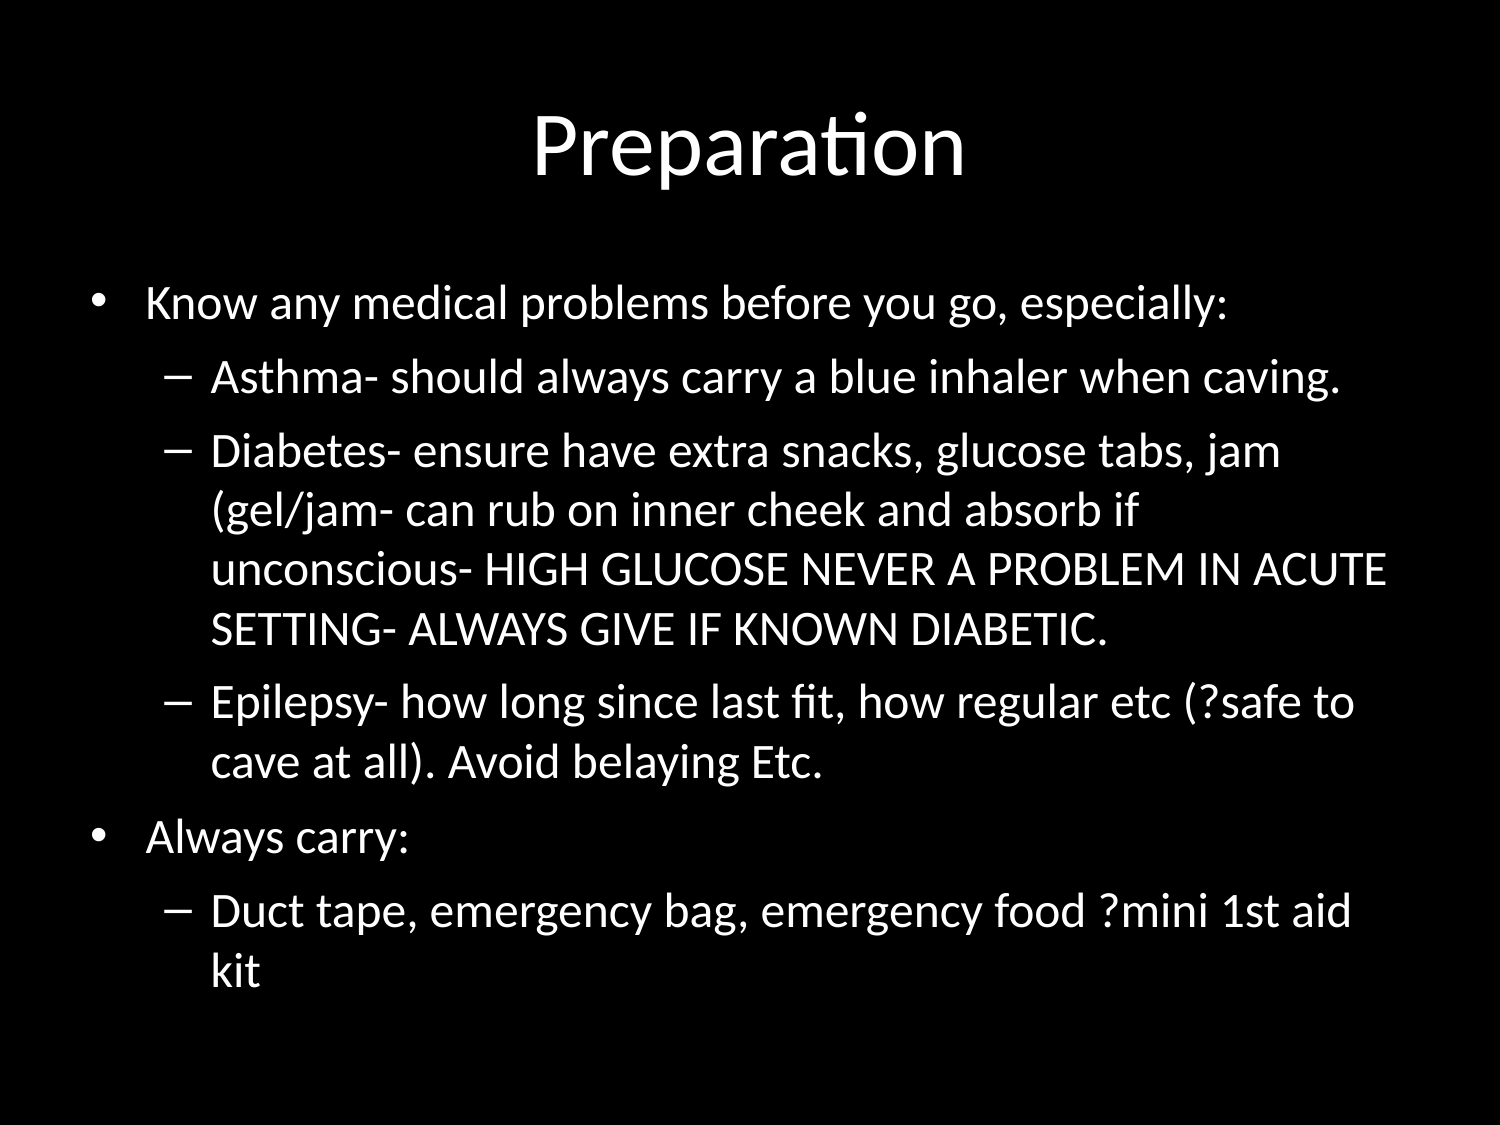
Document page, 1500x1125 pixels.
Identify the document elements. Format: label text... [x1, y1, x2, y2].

title Preparation [75, 45, 1425, 233]
list Know any medical problems before you go, especially: Asthma- should always carry a blue inhaler when caving. Diabetes- ensure have extra snacks, glucose tabs, jam (gel/jam- can rub on inner cheek and absorb if unconscious- HIGH GLUCOSE NEVER A PROBLEM IN ACUTE SETTING- ALWAYS GIVE IF KNOWN DIABETIC. Epilepsy- how long since last fit, how regular etc (?safe to cave at all). Avoid belaying Etc. Always carry: Duct tape, emergency bag, emergency food ?mini 1st aid kit [75, 262, 1425, 1005]
